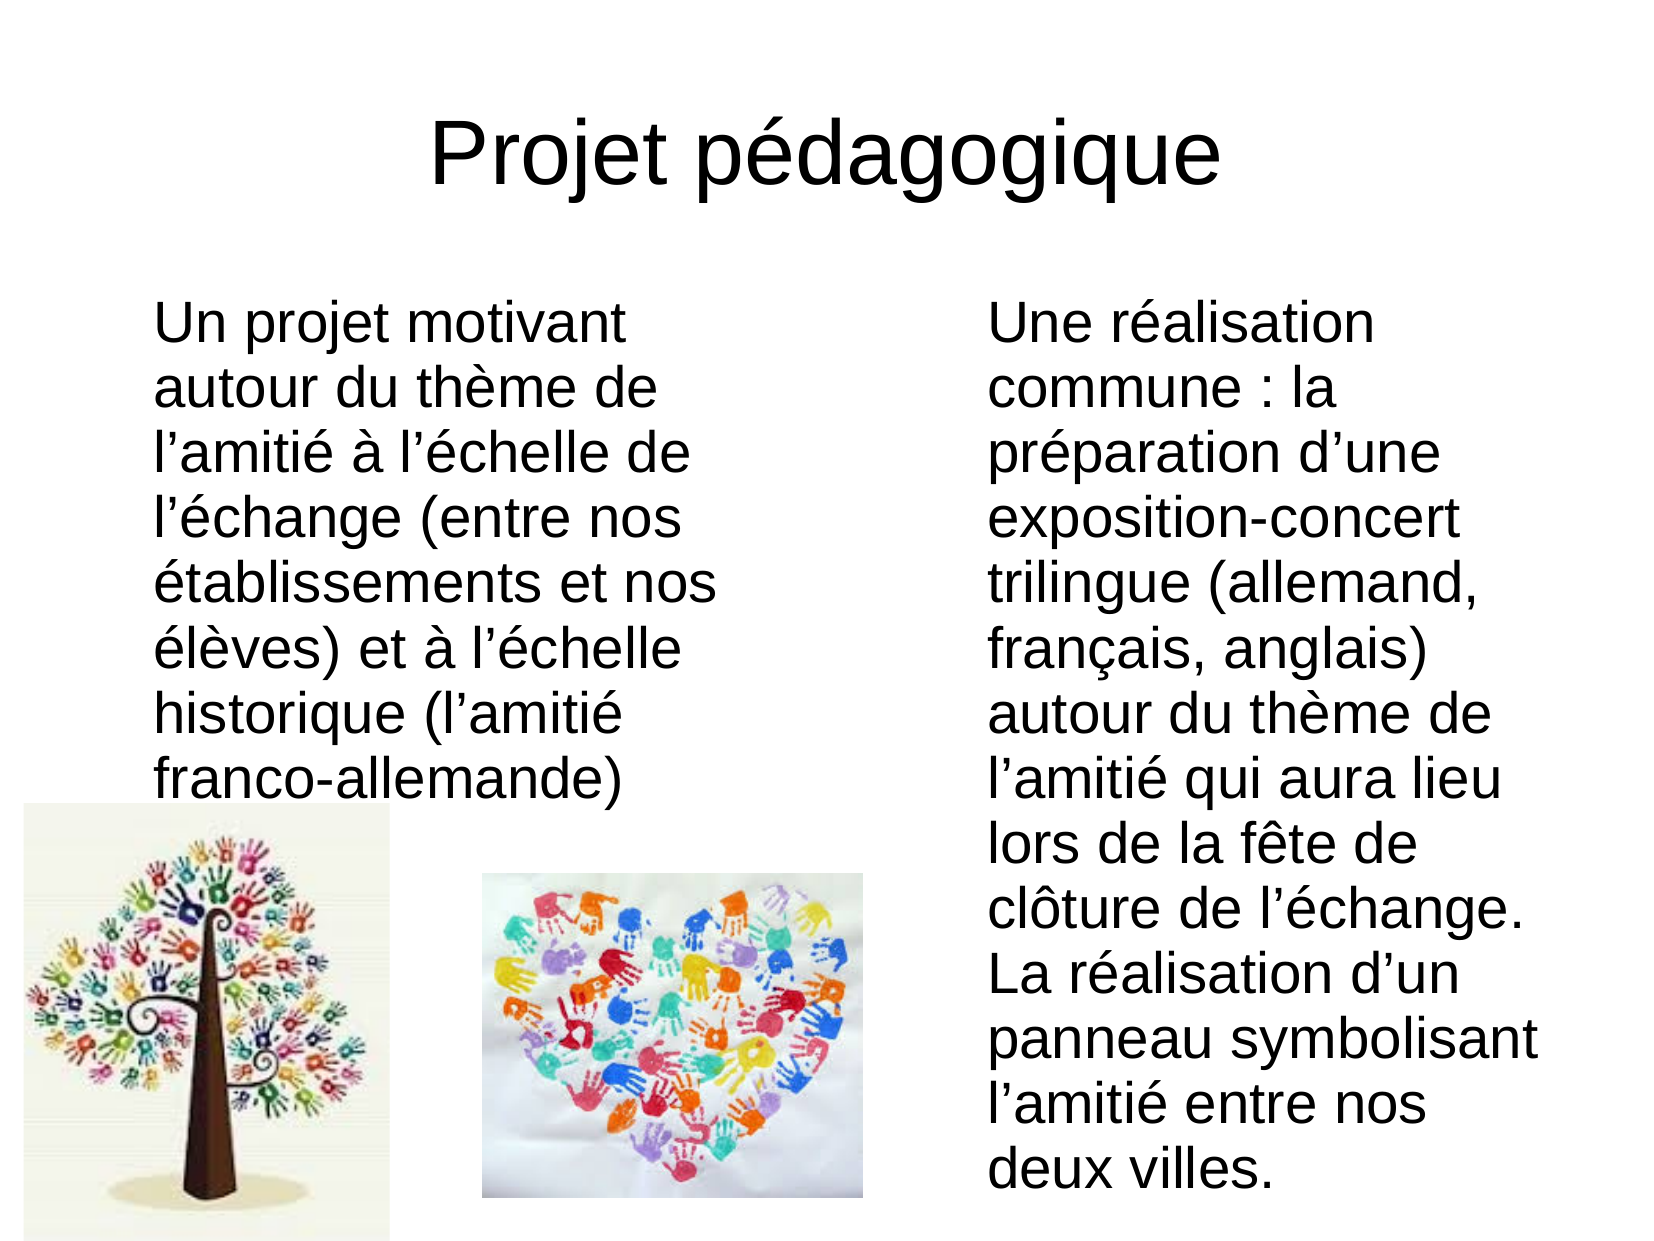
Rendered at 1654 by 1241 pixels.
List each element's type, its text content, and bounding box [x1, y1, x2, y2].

picture [482, 873, 863, 1198]
list Une réalisation commune : la préparation d’une exposition-concert trilingue (allemand, français, anglais) autour du thème de l’amitié qui aura lieu lors de la fête de clôture de l’échange. La réalisation d’un panneau symbolisant l’amitié entre nos deux villes. [845, 290, 1572, 1201]
picture [23, 803, 390, 1241]
title Projet pédagogique [82, 49, 1571, 257]
list Un projet motivant autour du thème de l’amitié à l’échelle de l’échange (entre nos établissements et nos élèves) et à l’échelle historique (l’amitié franco-allemande) [82, 290, 809, 1010]
